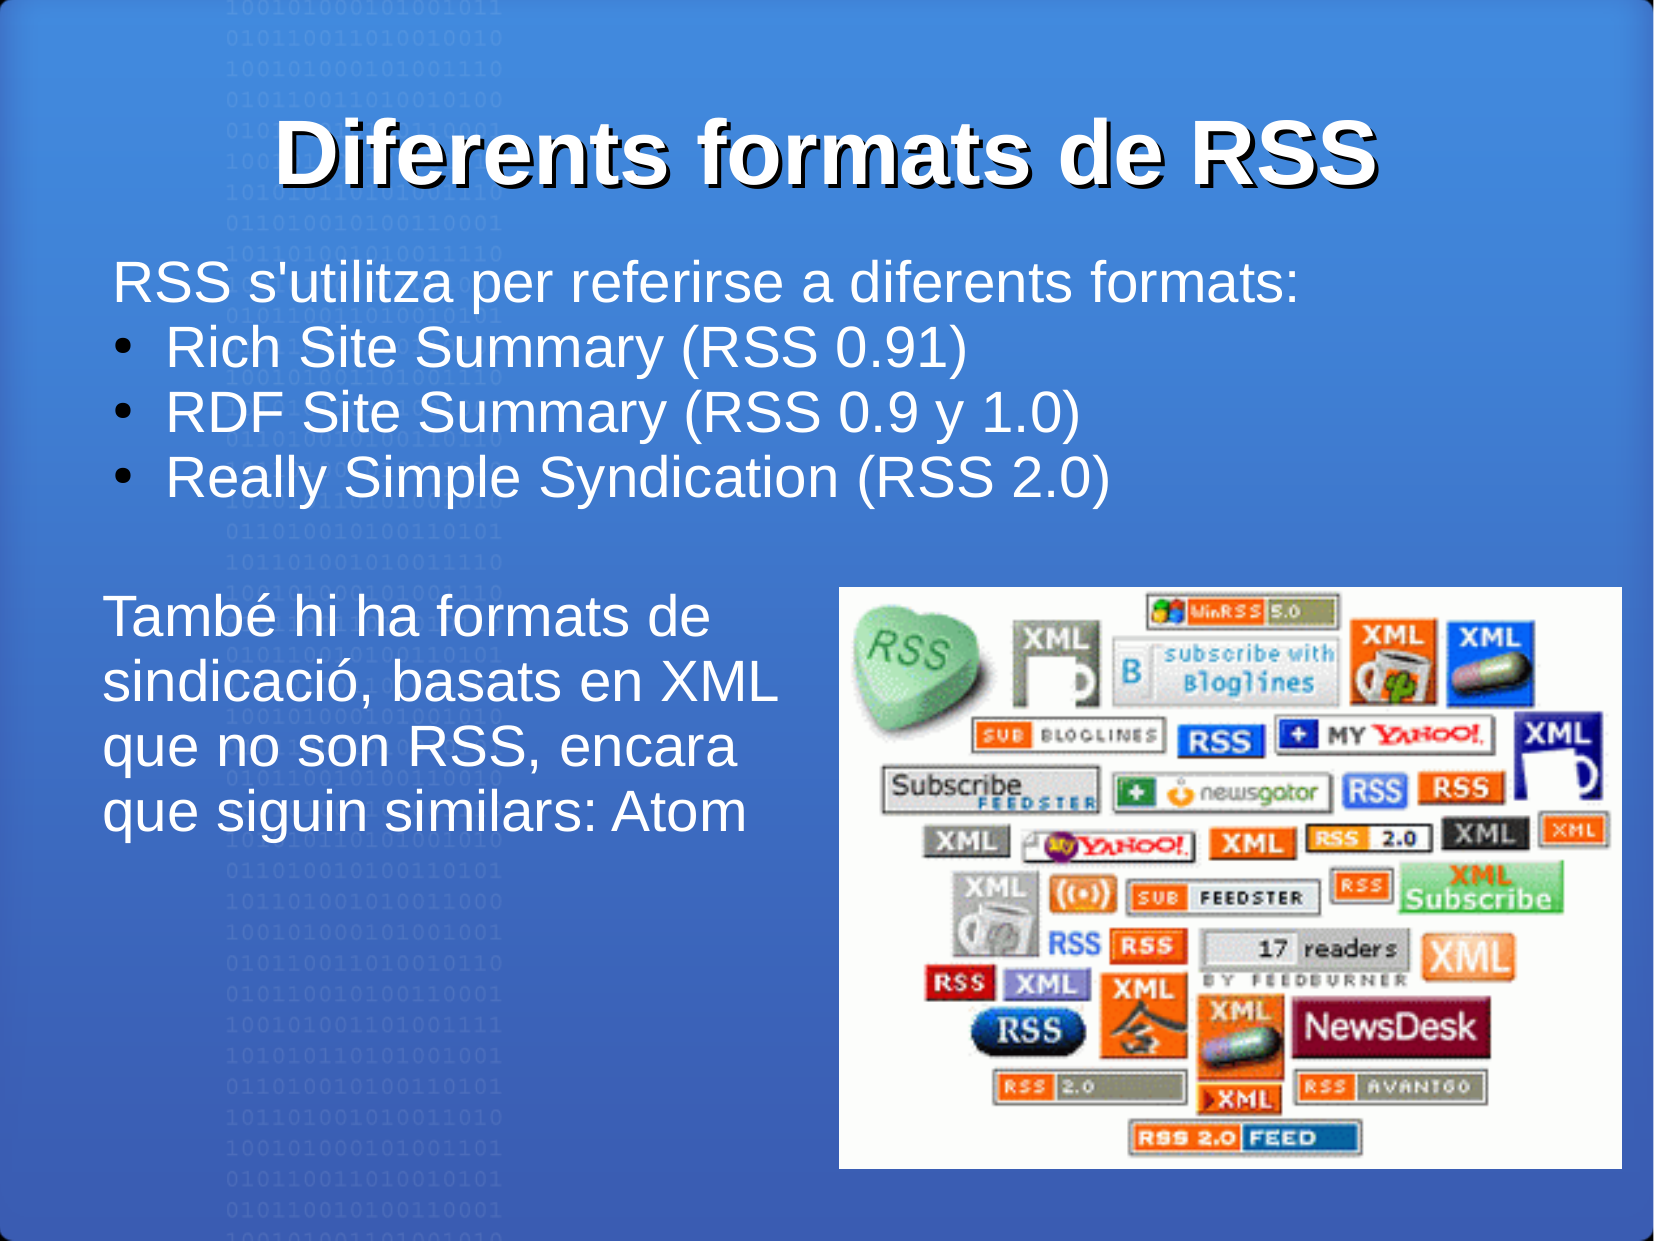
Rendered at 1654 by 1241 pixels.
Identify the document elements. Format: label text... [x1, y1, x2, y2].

text_box RSS s'utilitza per referirse a diferents formats: Rich Site Summary (RSS 0.91) RDF Site Summary (RSS 0.9 y 1.0) Really Simple Syndication (RSS 2.0) [97, 241, 1407, 528]
title Diferents formats de RSS [82, 49, 1571, 257]
text_box També hi ha formats de sindicació, basats en XML que no son RSS, encara que siguin similars: Atom [87, 576, 831, 894]
picture [0, 0, 1654, 1241]
